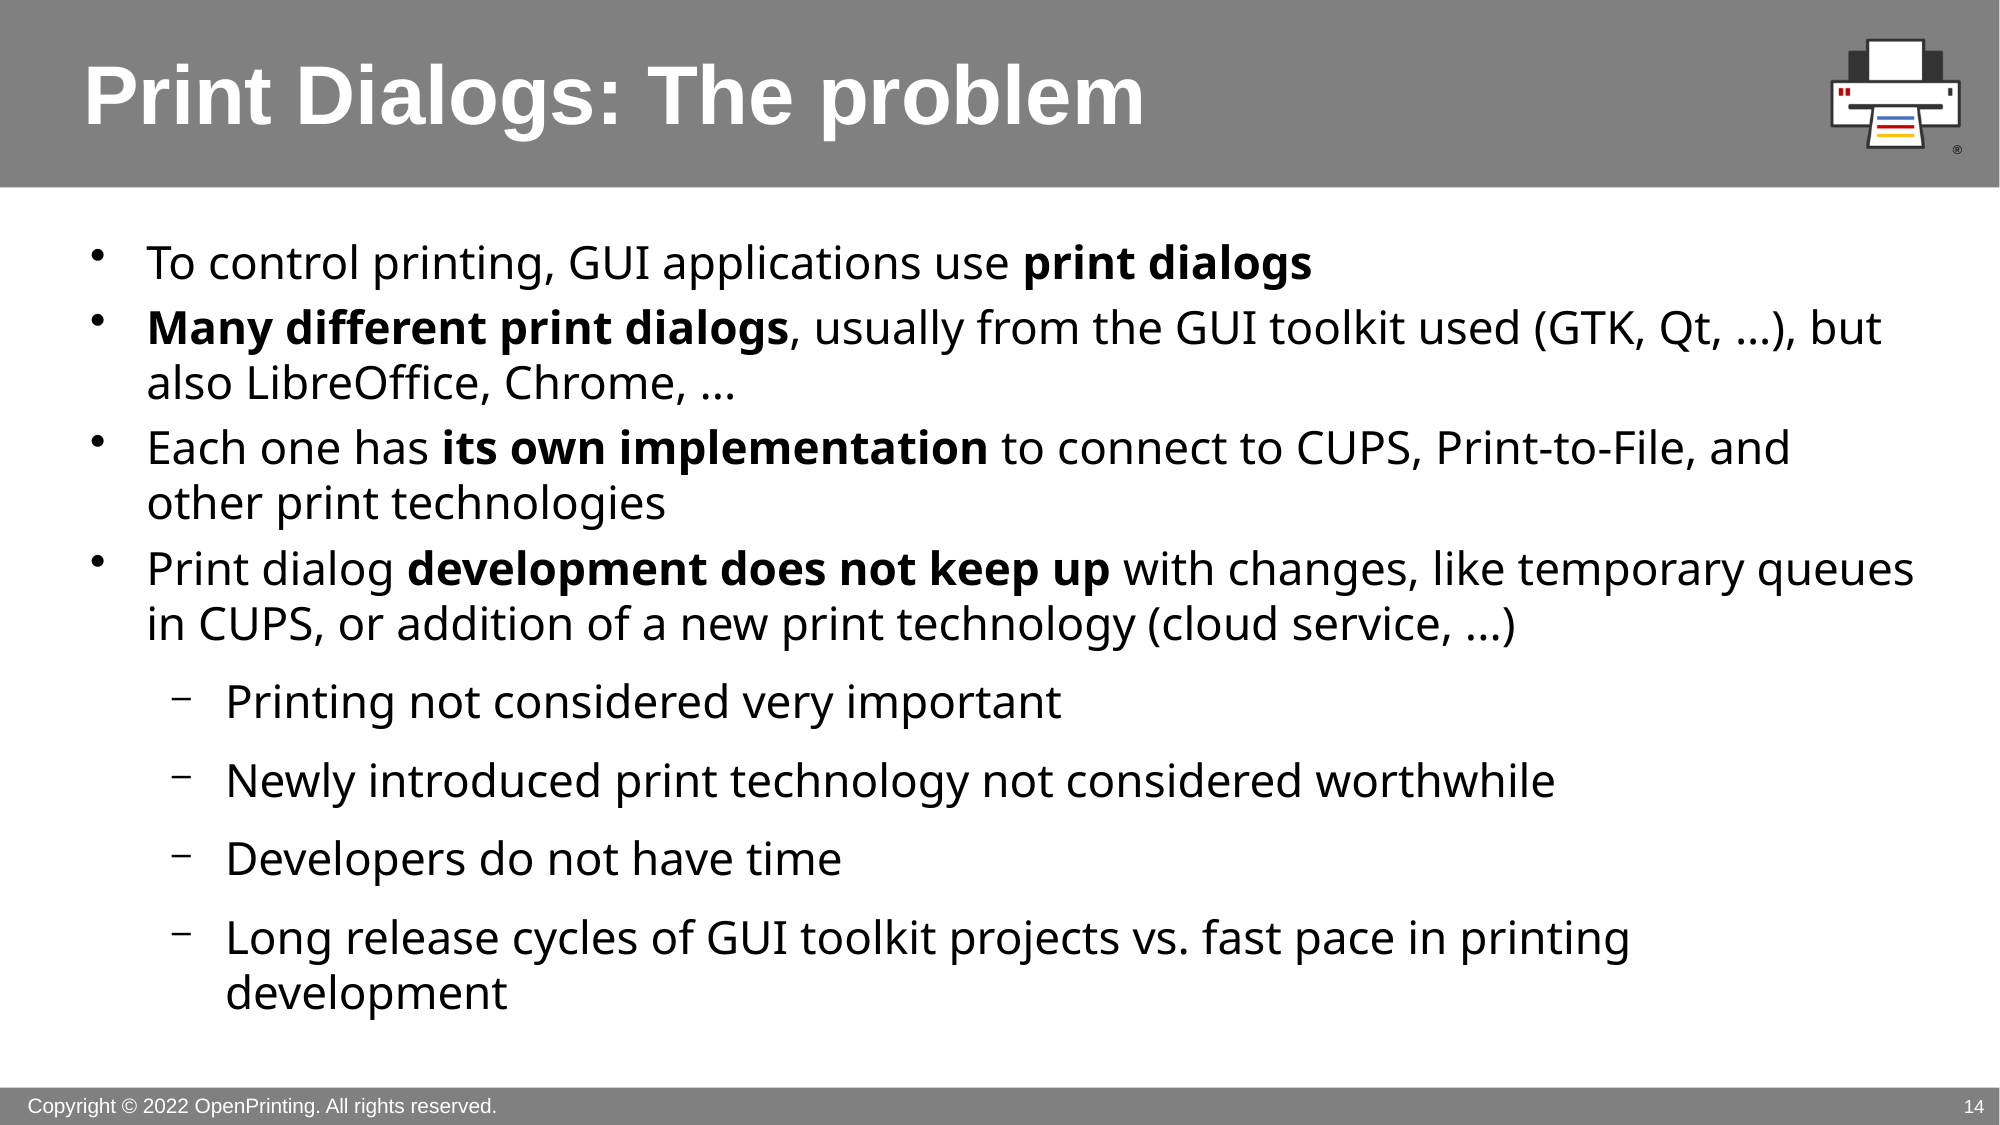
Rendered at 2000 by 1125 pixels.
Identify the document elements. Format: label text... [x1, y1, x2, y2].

title Print Dialogs: The problem [75, 7, 1786, 175]
picture [1825, 33, 1966, 154]
list To control printing, GUI applications use print dialogs Many different print dialogs, usually from the GUI toolkit used (GTK, Qt, …), but also LibreOffice, Chrome, ... Each one has its own implementation to connect to CUPS, Print-to-File, and other print technologies Print dialog development does not keep up with changes, like temporary queues in CUPS, or addition of a new print technology (cloud service, ...) Printing not considered very important Newly introduced print technology not considered worthwhile Developers do not have time Long release cycles of GUI toolkit projects vs. fast pace in printing development [75, 224, 1936, 1067]
